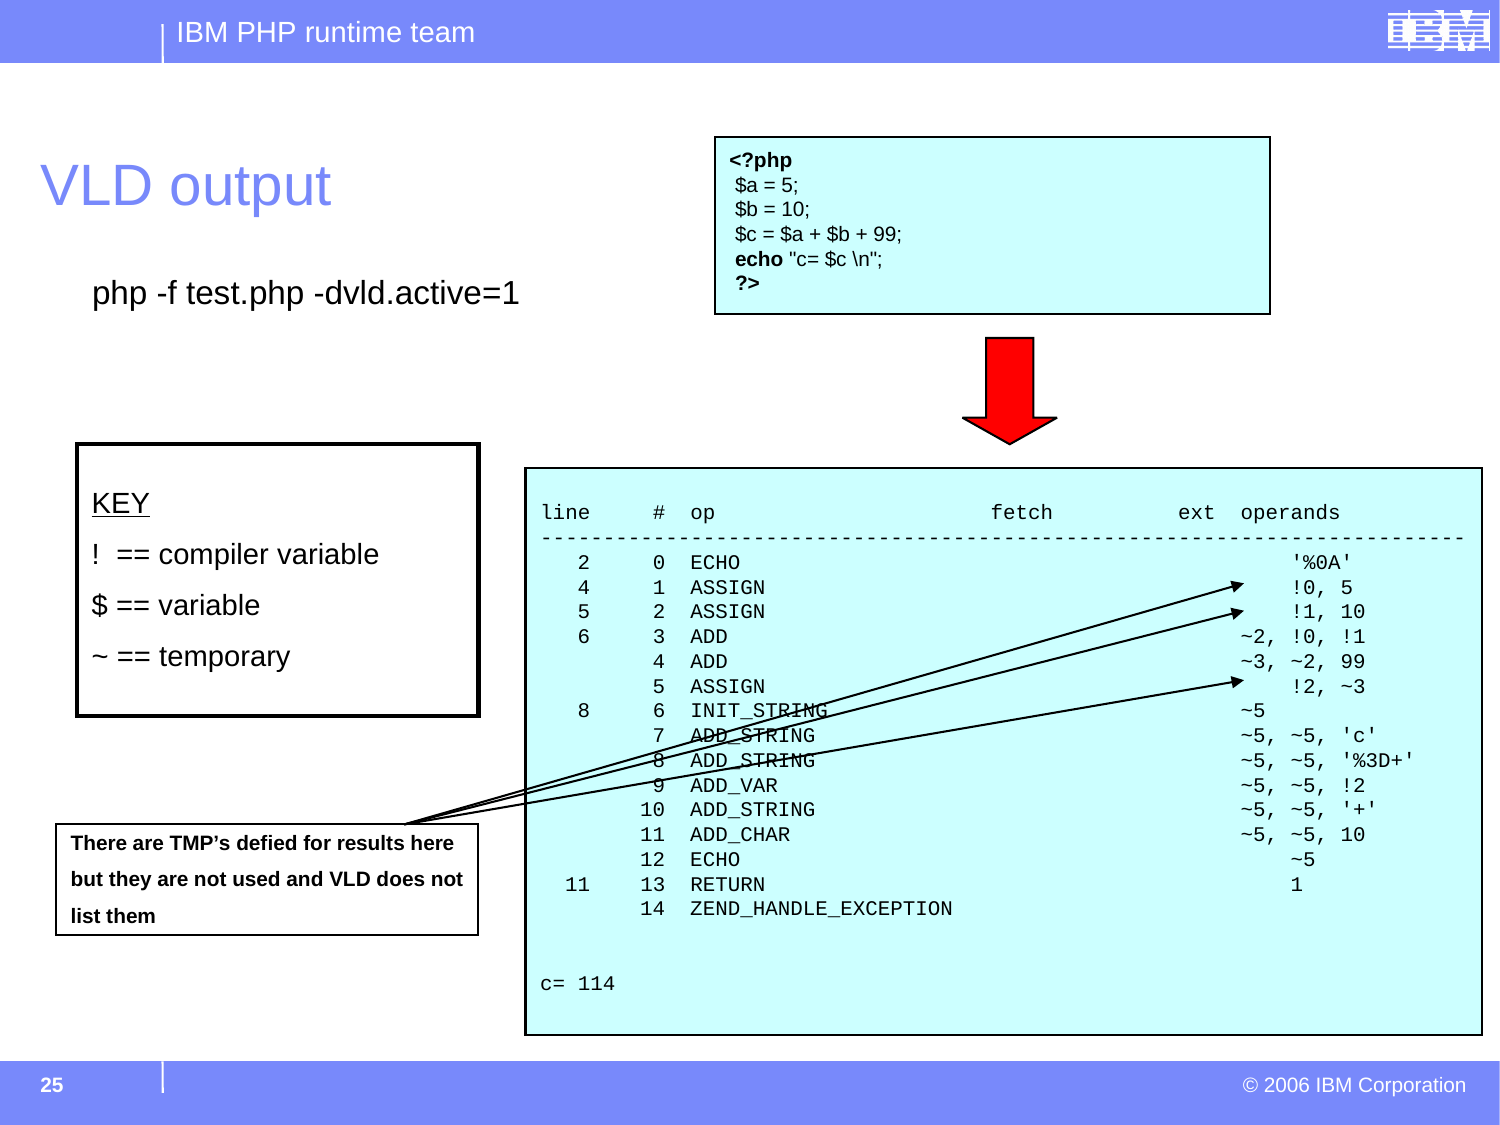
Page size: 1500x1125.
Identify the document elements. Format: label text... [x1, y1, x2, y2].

text_box php -f test.php -dvld.active=1 [77, 267, 536, 320]
text_box KEY ! == compiler variable $ == variable ~ == temporary [76, 444, 479, 717]
text_box line # op fetch ext operands -------------------------------------------------------------------------- 2 0 ECHO '%0A' 4 1 ASSIGN !0, 5 5 2 ASSIGN !1, 10 6 3 ADD ~2, !0, !1 4 ADD ~3, ~2, 99 5 ASSIGN !2, ~3 8 6 INIT_STRING ~5 7 ADD_STRING ~5, ~5, 'c' 8 ADD_STRING ~5, ~5, '%3D+' 9 ADD_VAR ~5, ~5, !2 10 ADD_STRING ~5, ~5, '+' 11 ADD_CHAR ~5, ~5, 10 12 ECHO ~5 11 13 RETURN 1 14 ZEND_HANDLE_EXCEPTION c= 114 [525, 467, 1483, 1036]
text_box There are TMP’s defied for results here but they are not used and VLD does not list them [55, 824, 479, 936]
text_box <?php $a = 5; $b = 10; $c = $a + $b + 99; echo "c= $c \n"; ?> [714, 137, 1270, 315]
text_box [962, 337, 1058, 445]
title VLD output [25, 123, 1378, 225]
